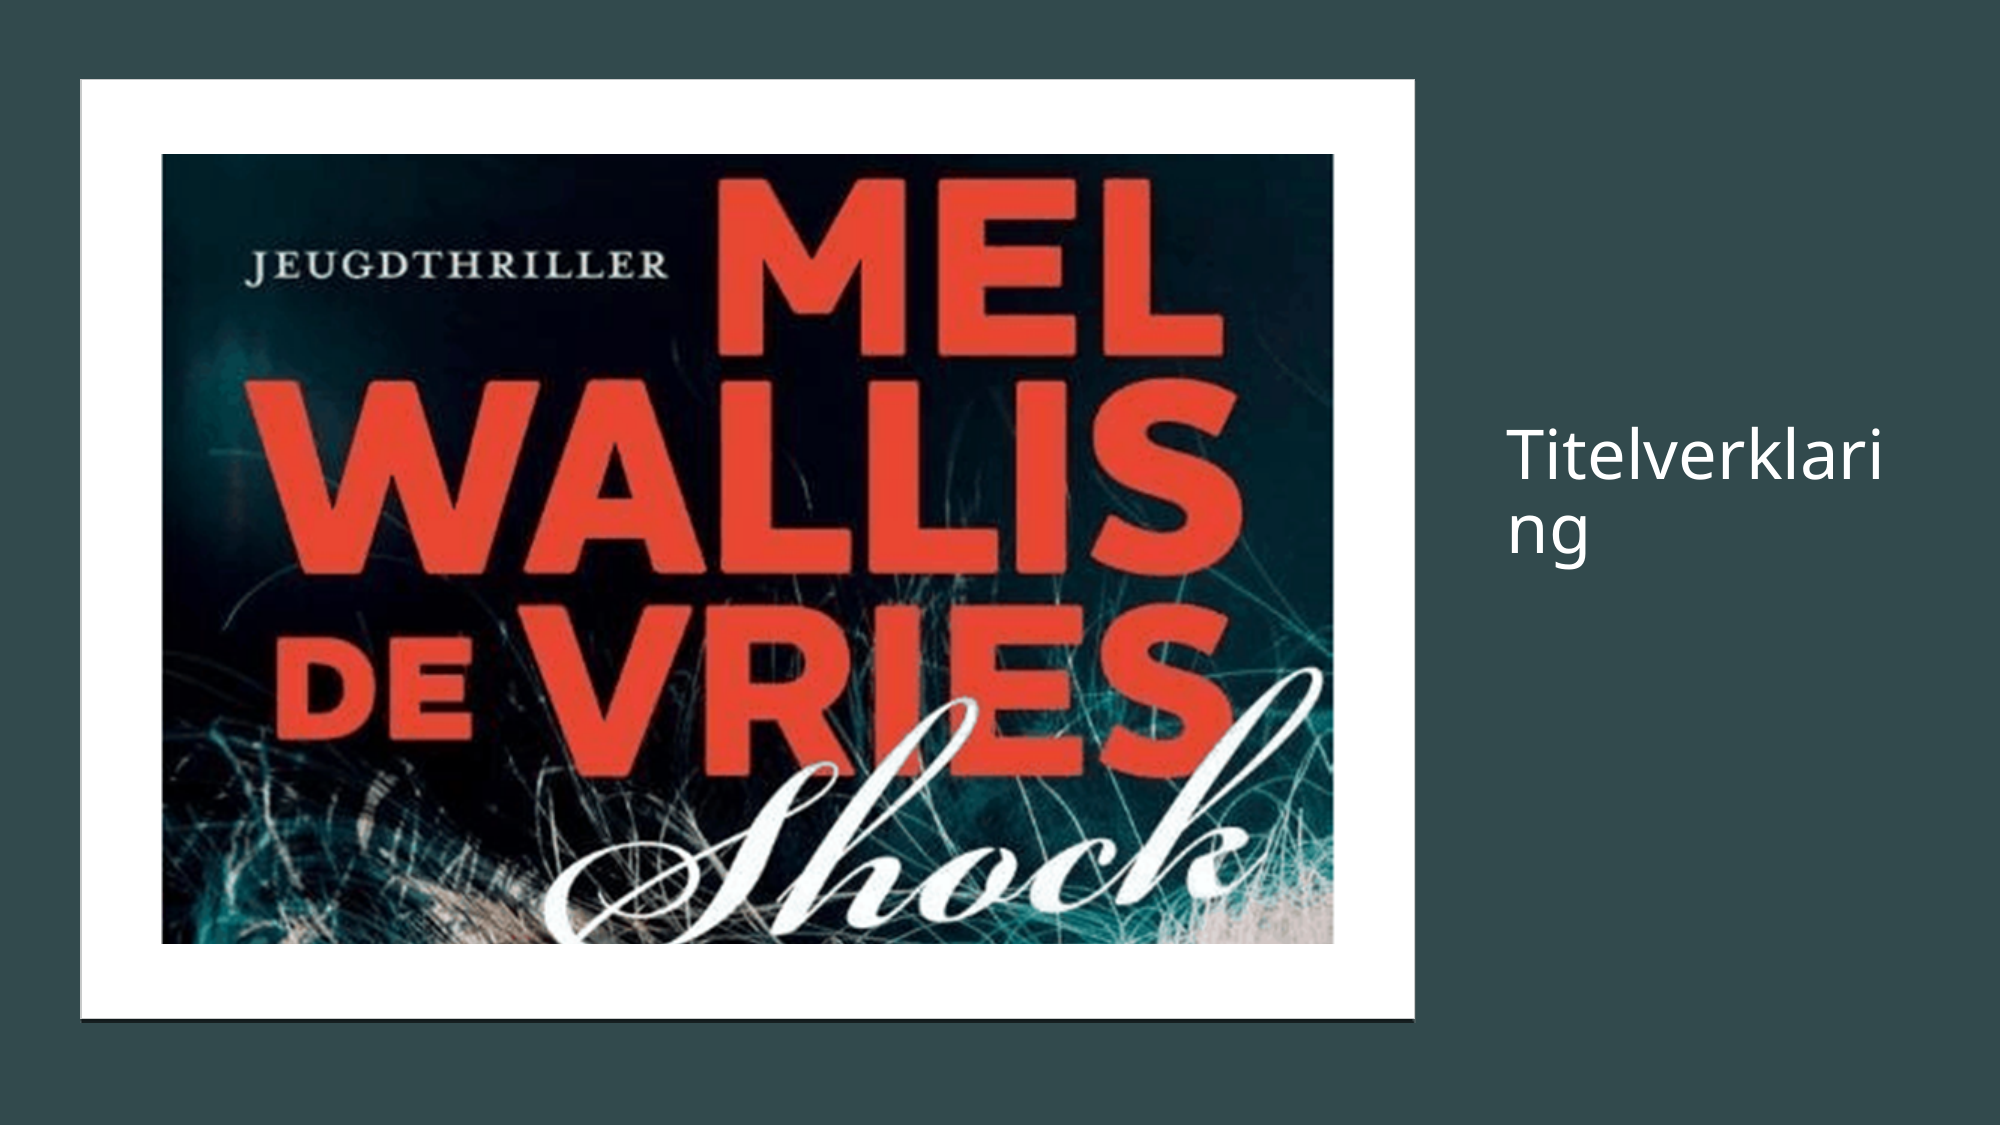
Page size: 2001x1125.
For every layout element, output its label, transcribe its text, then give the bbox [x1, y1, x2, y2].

picture [160, 154, 1336, 944]
title Titelverklaring [1491, 101, 1921, 889]
text_box [0, 0, 2000, 1125]
